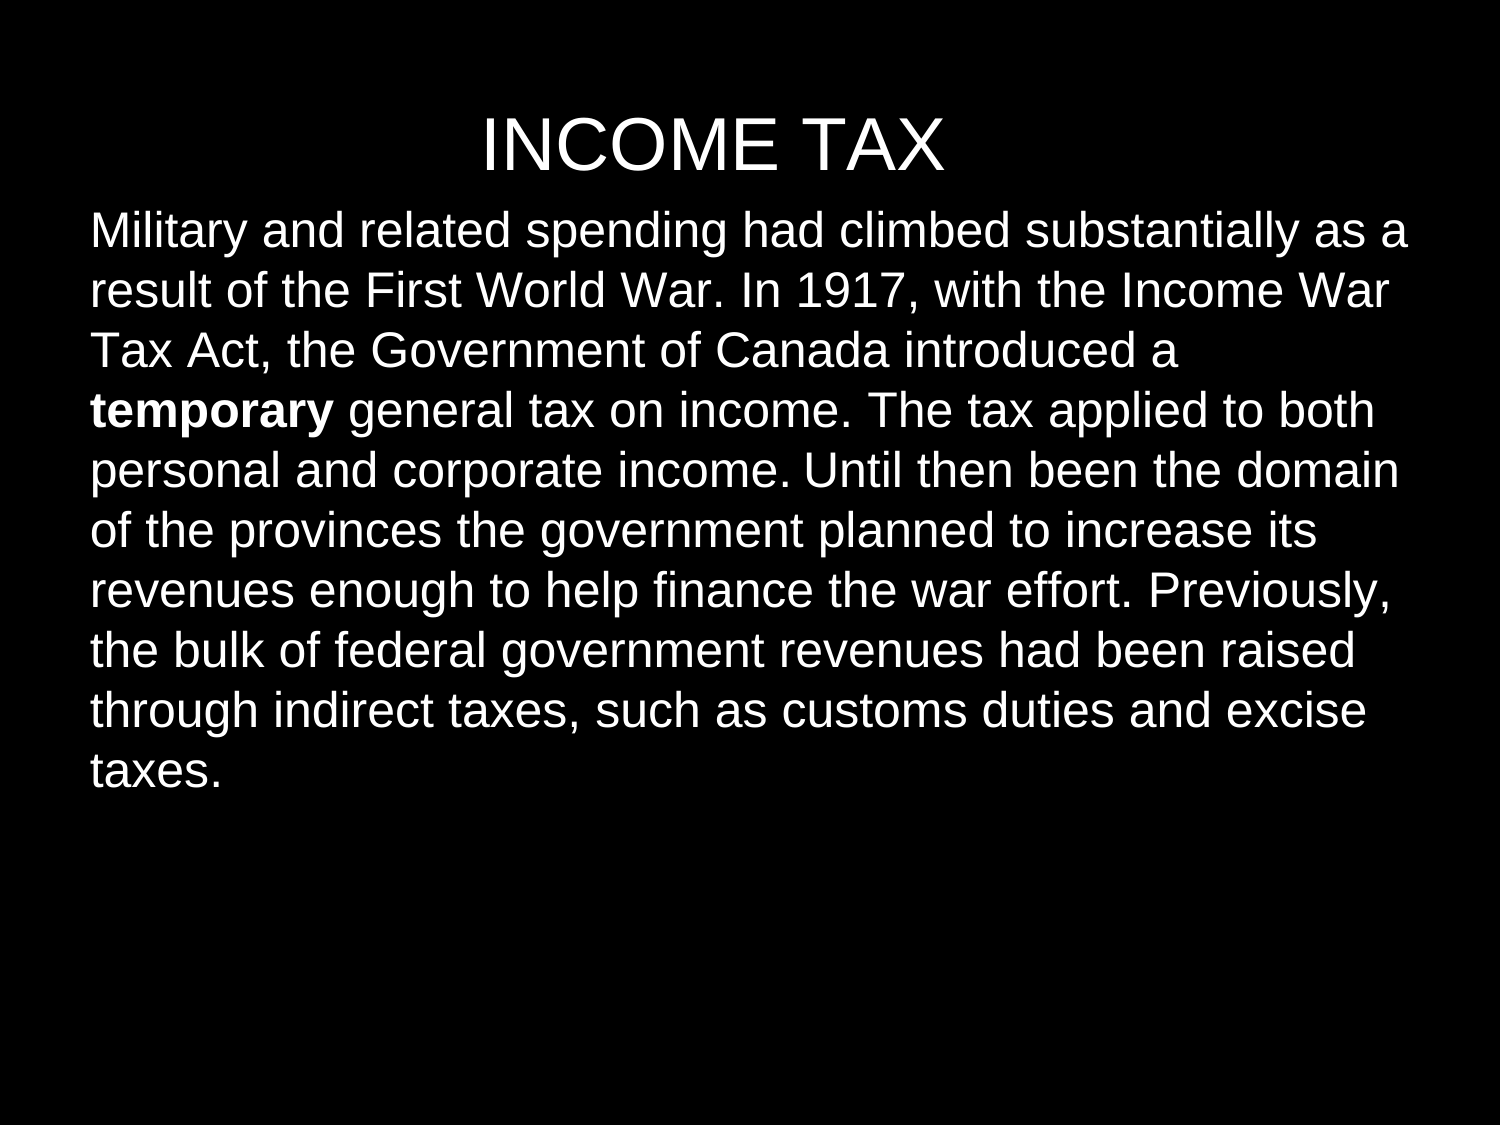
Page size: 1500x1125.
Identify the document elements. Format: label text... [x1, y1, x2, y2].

text_box Military and related spending had climbed substantially as a result of the First World War. In 1917, with the Income War Tax Act, the Government of Canada introduced a temporary general tax on income. The tax applied to both personal and corporate income. Until then been the domain of the provinces the government planned to increase its revenues enough to help finance the war effort. Previously, the bulk of federal government revenues had been raised through indirect taxes, such as customs duties and excise taxes. [74, 189, 1441, 806]
text_box INCOME TAX [99, 87, 1328, 193]
